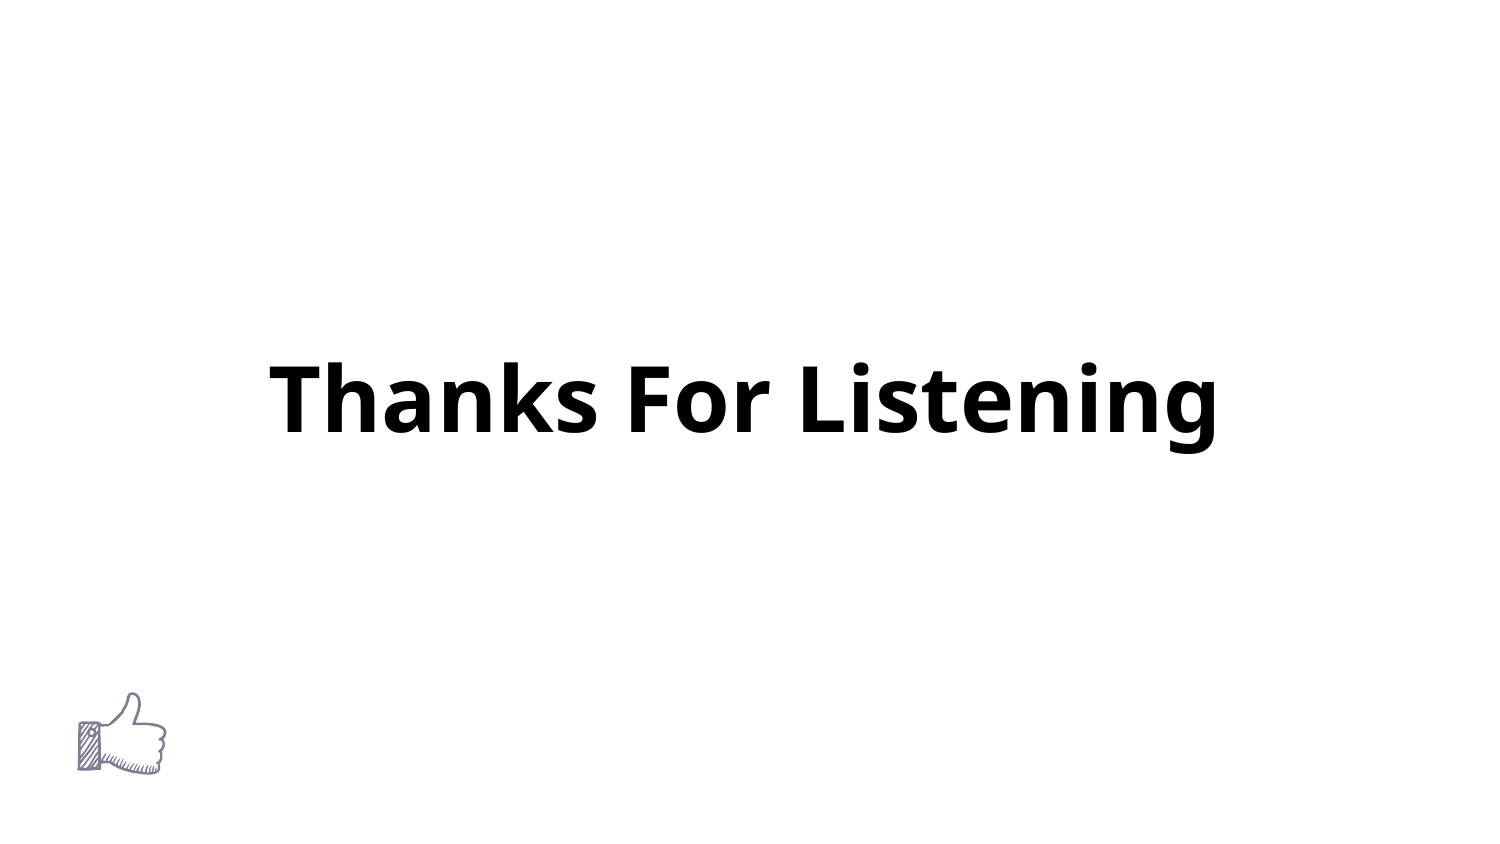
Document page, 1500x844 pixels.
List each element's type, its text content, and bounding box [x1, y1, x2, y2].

text_box Thanks For Listening [92, 333, 1399, 460]
text_box [77, 692, 167, 775]
